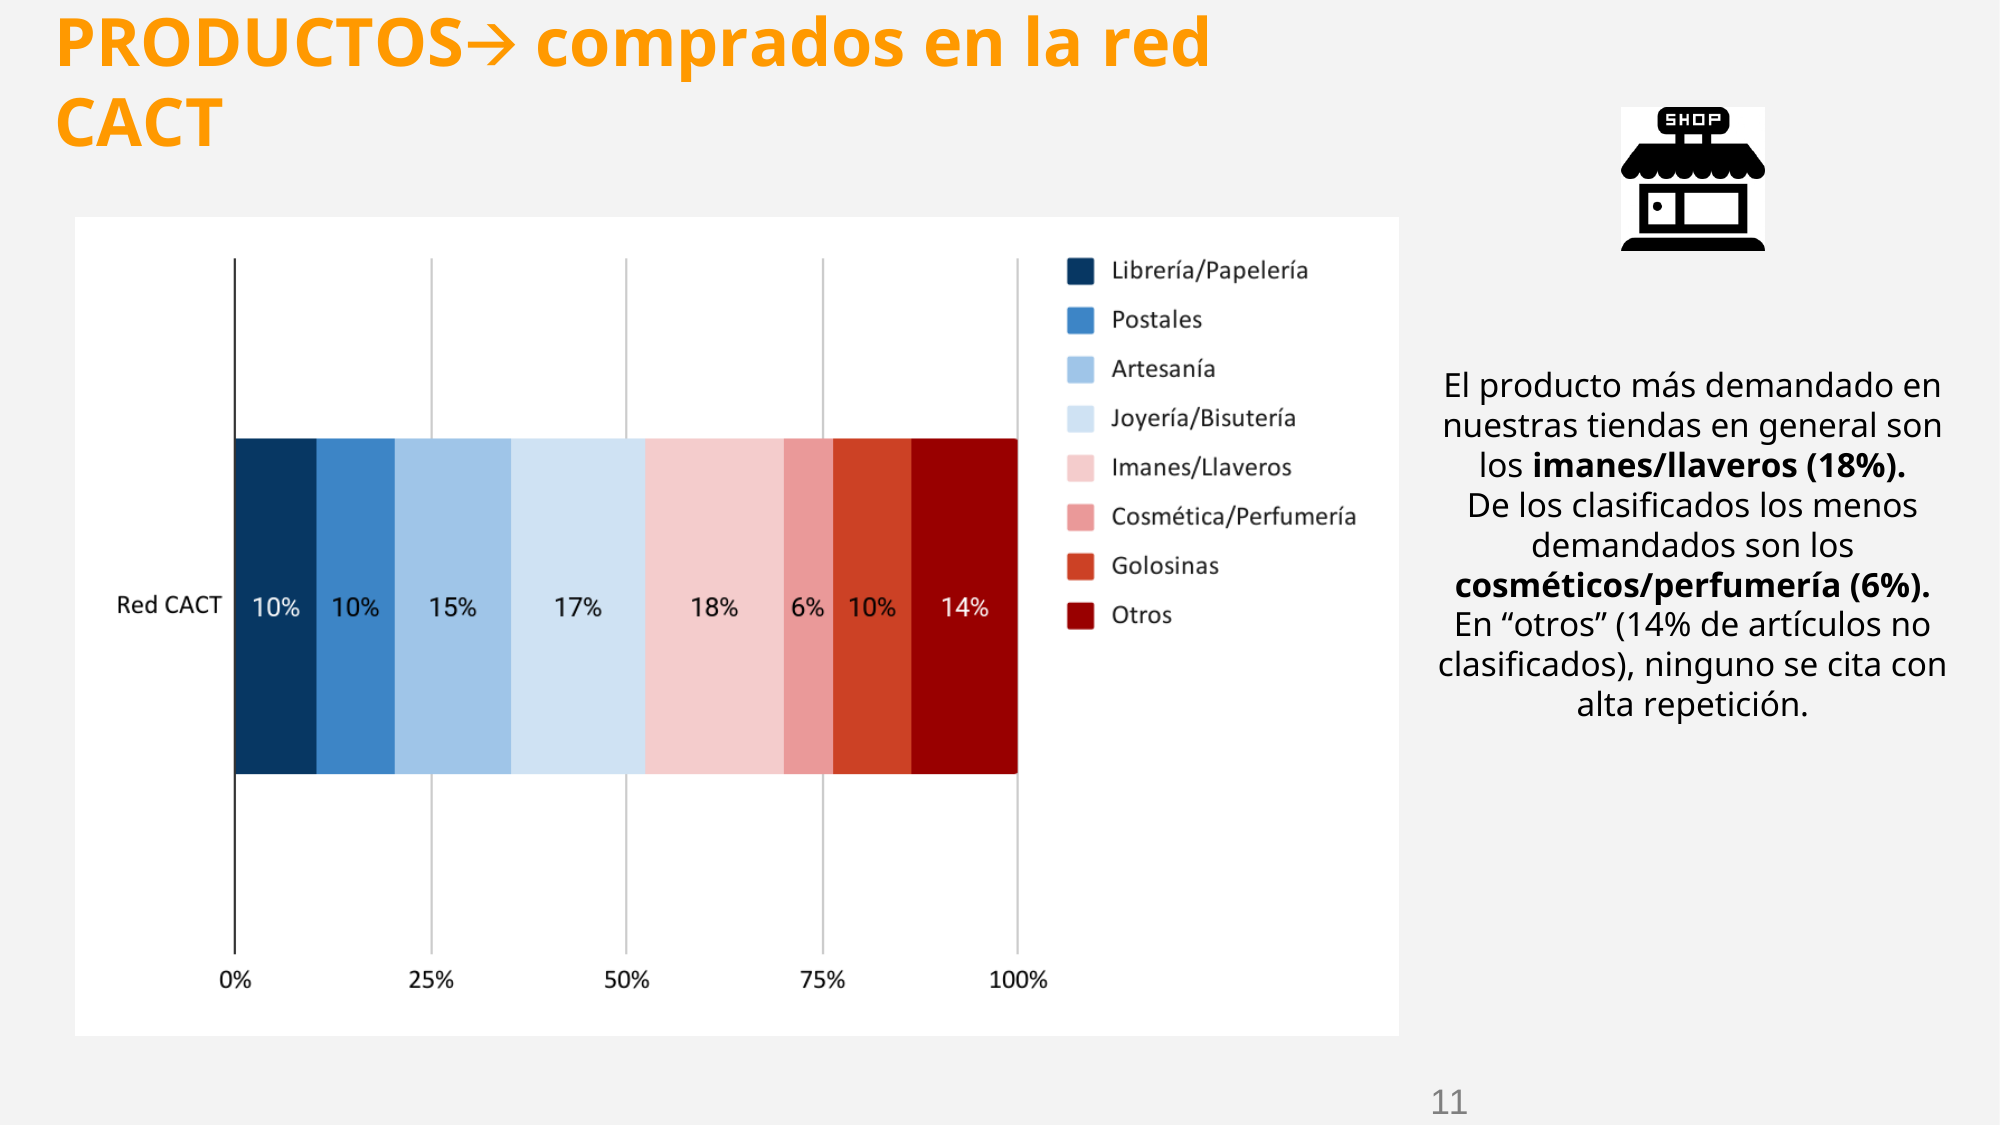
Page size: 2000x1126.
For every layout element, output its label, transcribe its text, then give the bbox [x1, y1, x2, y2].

text_box PRODUCTOS🡪 comprados en la red CACT [54, 0, 1276, 120]
picture [1621, 107, 1765, 251]
text_box <número> [1412, 1069, 1880, 1126]
picture [75, 217, 1399, 1036]
text_box El producto más demandado en nuestras tiendas en general son los imanes/llaveros (18%). De los clasificados los menos demandados son los cosméticos/perfumería (6%). En “otros” (14% de artículos no clasificados), ninguno se cita con alta repetición. [1403, 356, 1983, 571]
